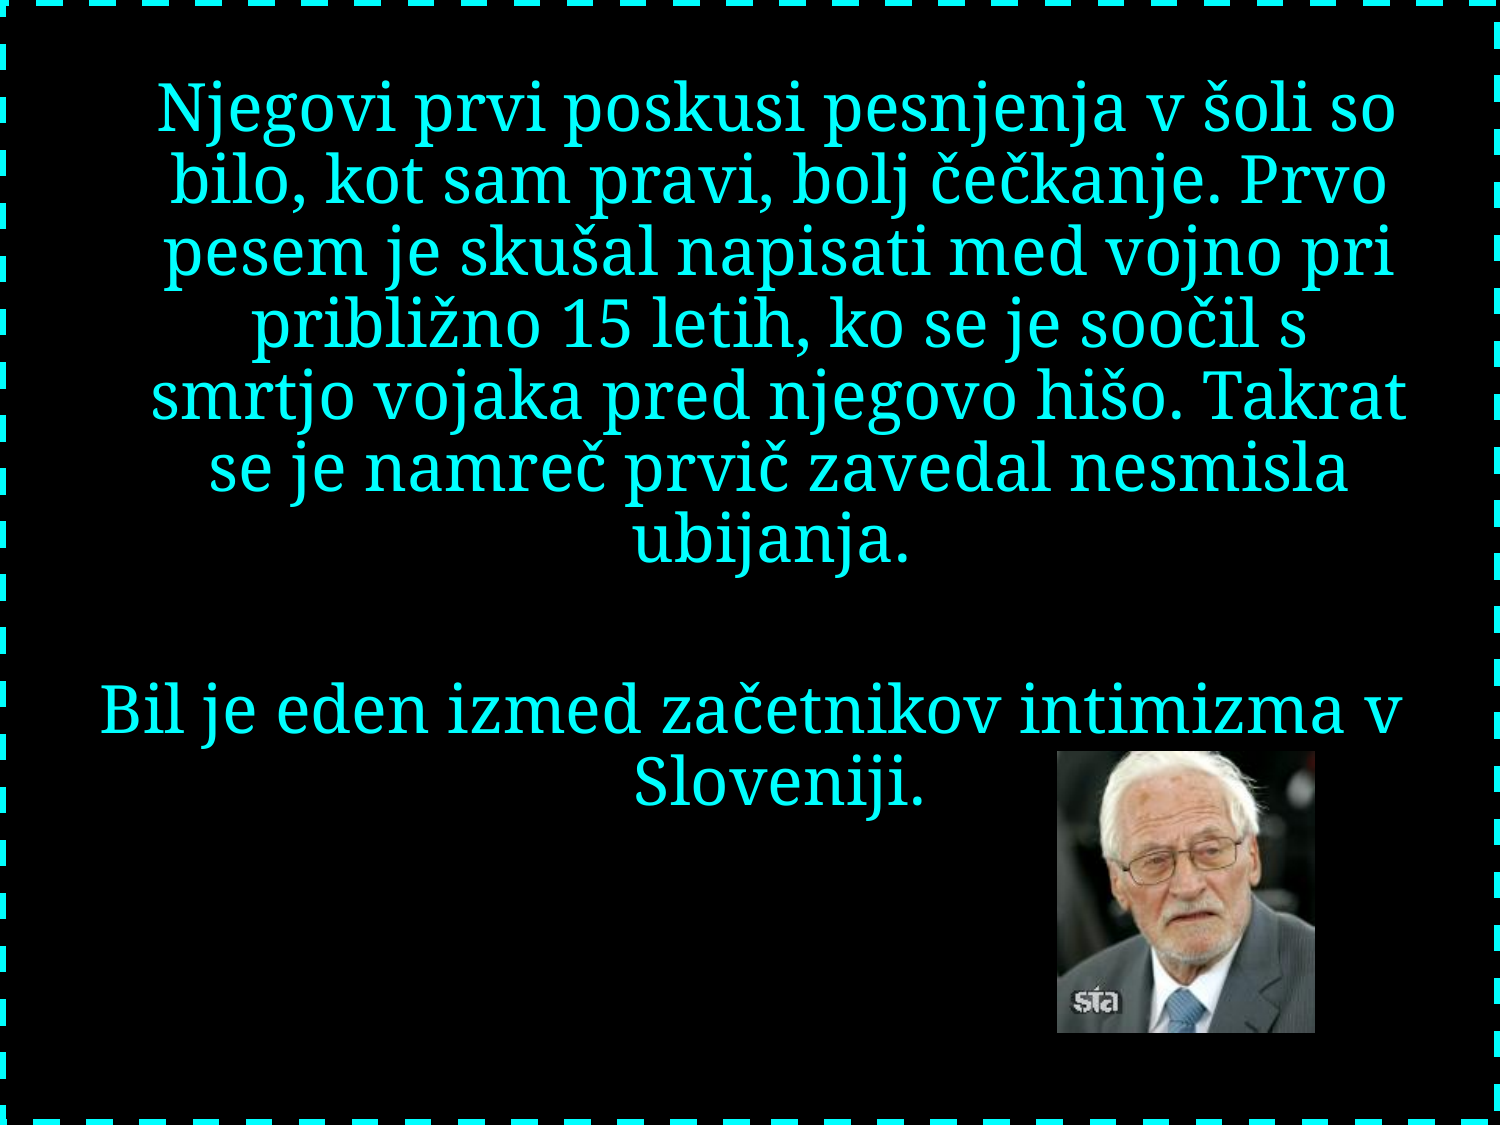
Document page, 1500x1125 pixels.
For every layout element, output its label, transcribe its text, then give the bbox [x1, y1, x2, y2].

picture [1057, 751, 1315, 1033]
list Njegovi prvi poskusi pesnjenja v šoli so bilo, kot sam pravi, bolj čečkanje. Prvo pesem je skušal napisati med vojno pri približno 15 letih, ko se je soočil s smrtjo vojaka pred njegovo hišo. Takrat se je namreč prvič zavedal nesmisla ubijanja. Bil je eden izmed začetnikov intimizma v Sloveniji. [76, 66, 1427, 809]
